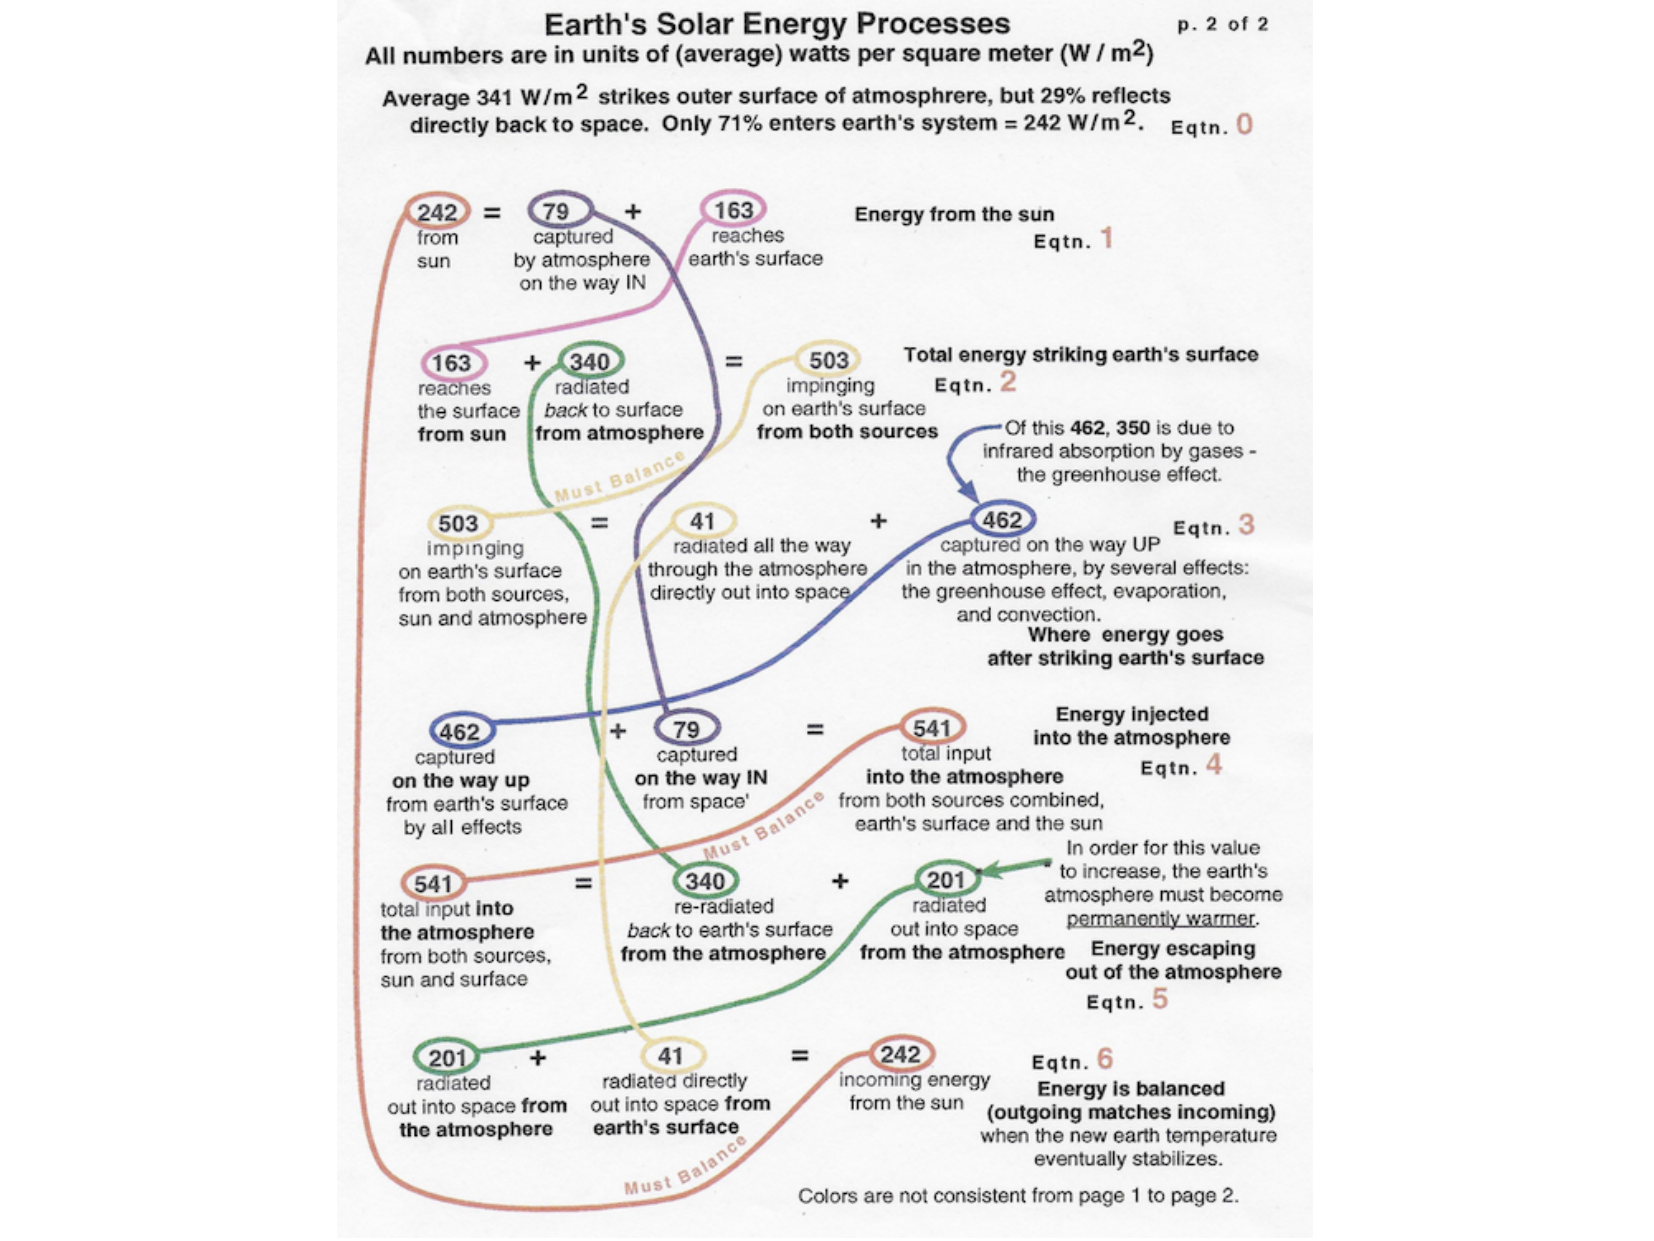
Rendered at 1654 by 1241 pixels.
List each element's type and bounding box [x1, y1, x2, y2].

picture [337, 0, 1313, 1238]
